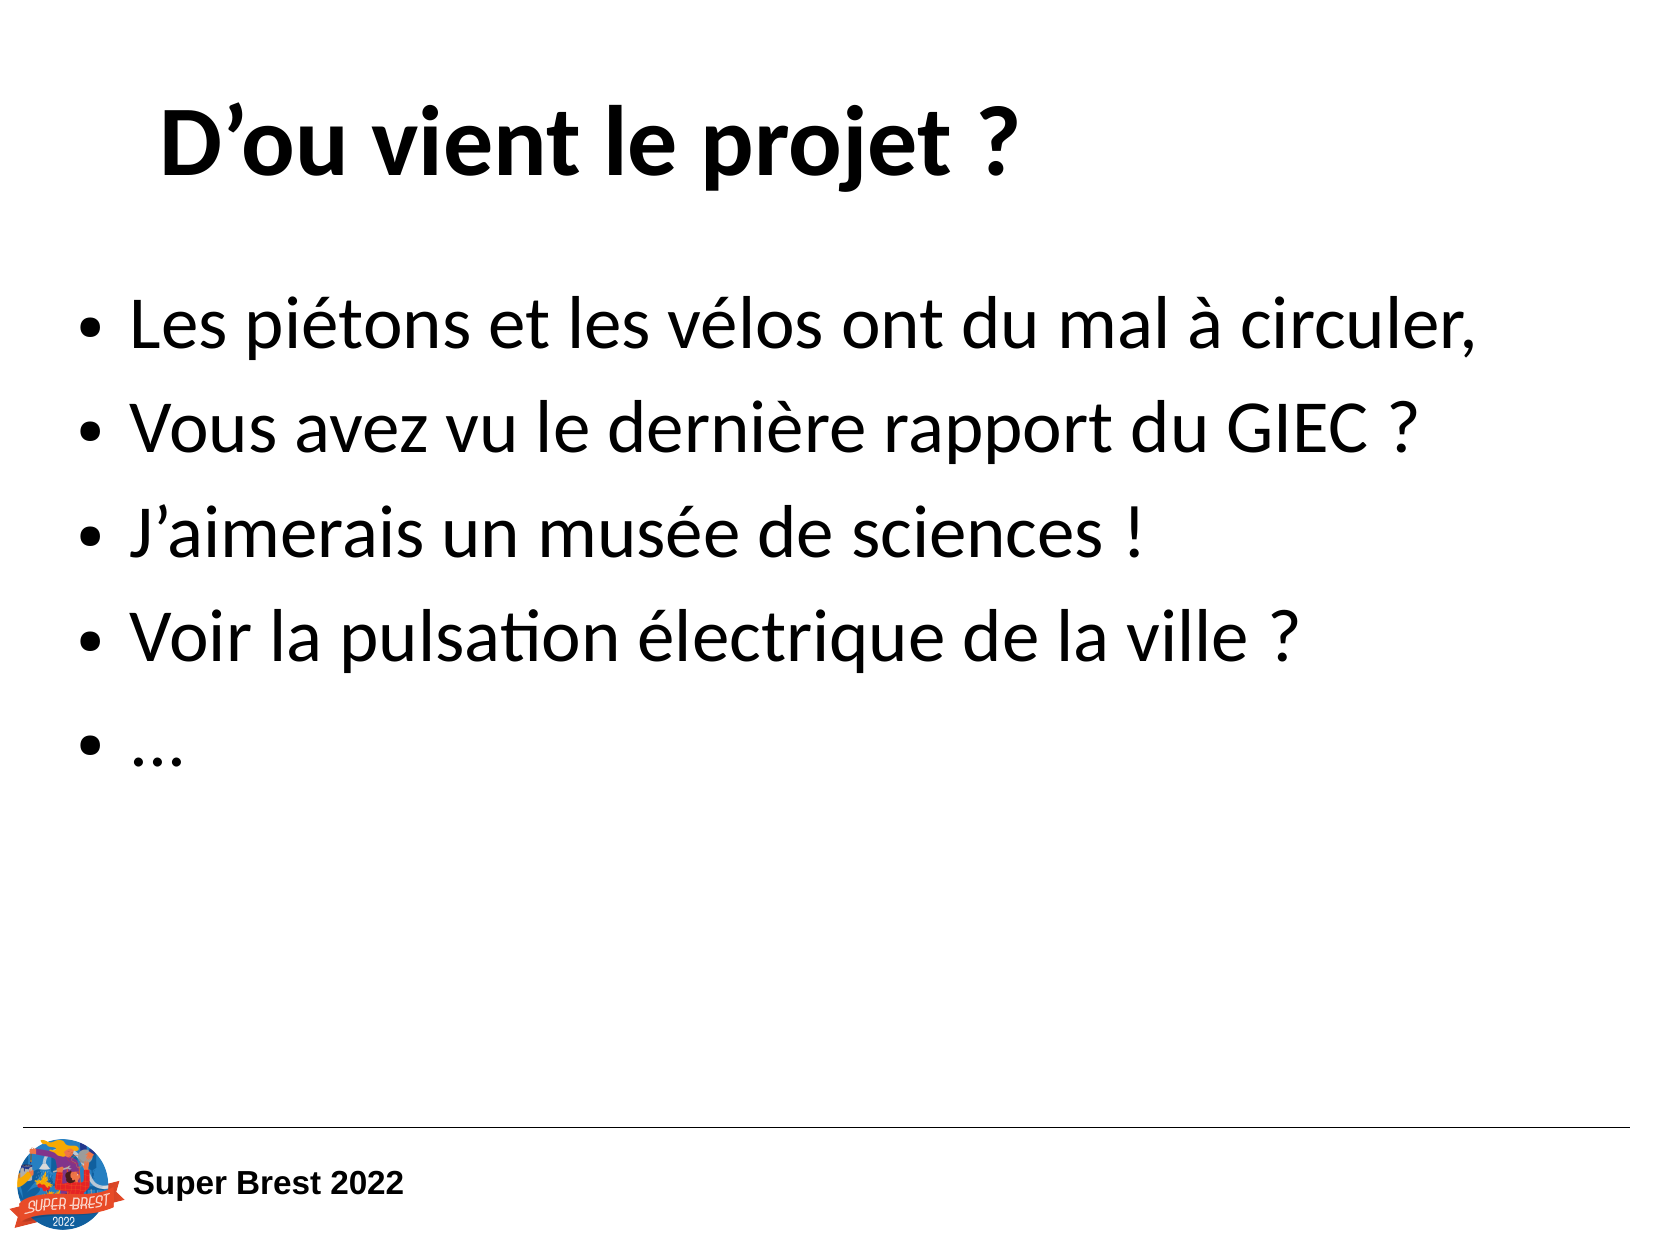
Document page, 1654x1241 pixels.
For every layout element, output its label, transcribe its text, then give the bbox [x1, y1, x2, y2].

list Les piétons et les vélos ont du mal à circuler, Vous avez vu le dernière rapport du GIEC ? J’aimerais un musée de sciences ! Voir la pulsation électrique de la ville ? ... [59, 291, 1548, 1111]
picture [9, 1139, 125, 1230]
text_box Super Brest 2022 [125, 1157, 1040, 1210]
title D’ou vient le projet ? [11, 47, 1347, 255]
